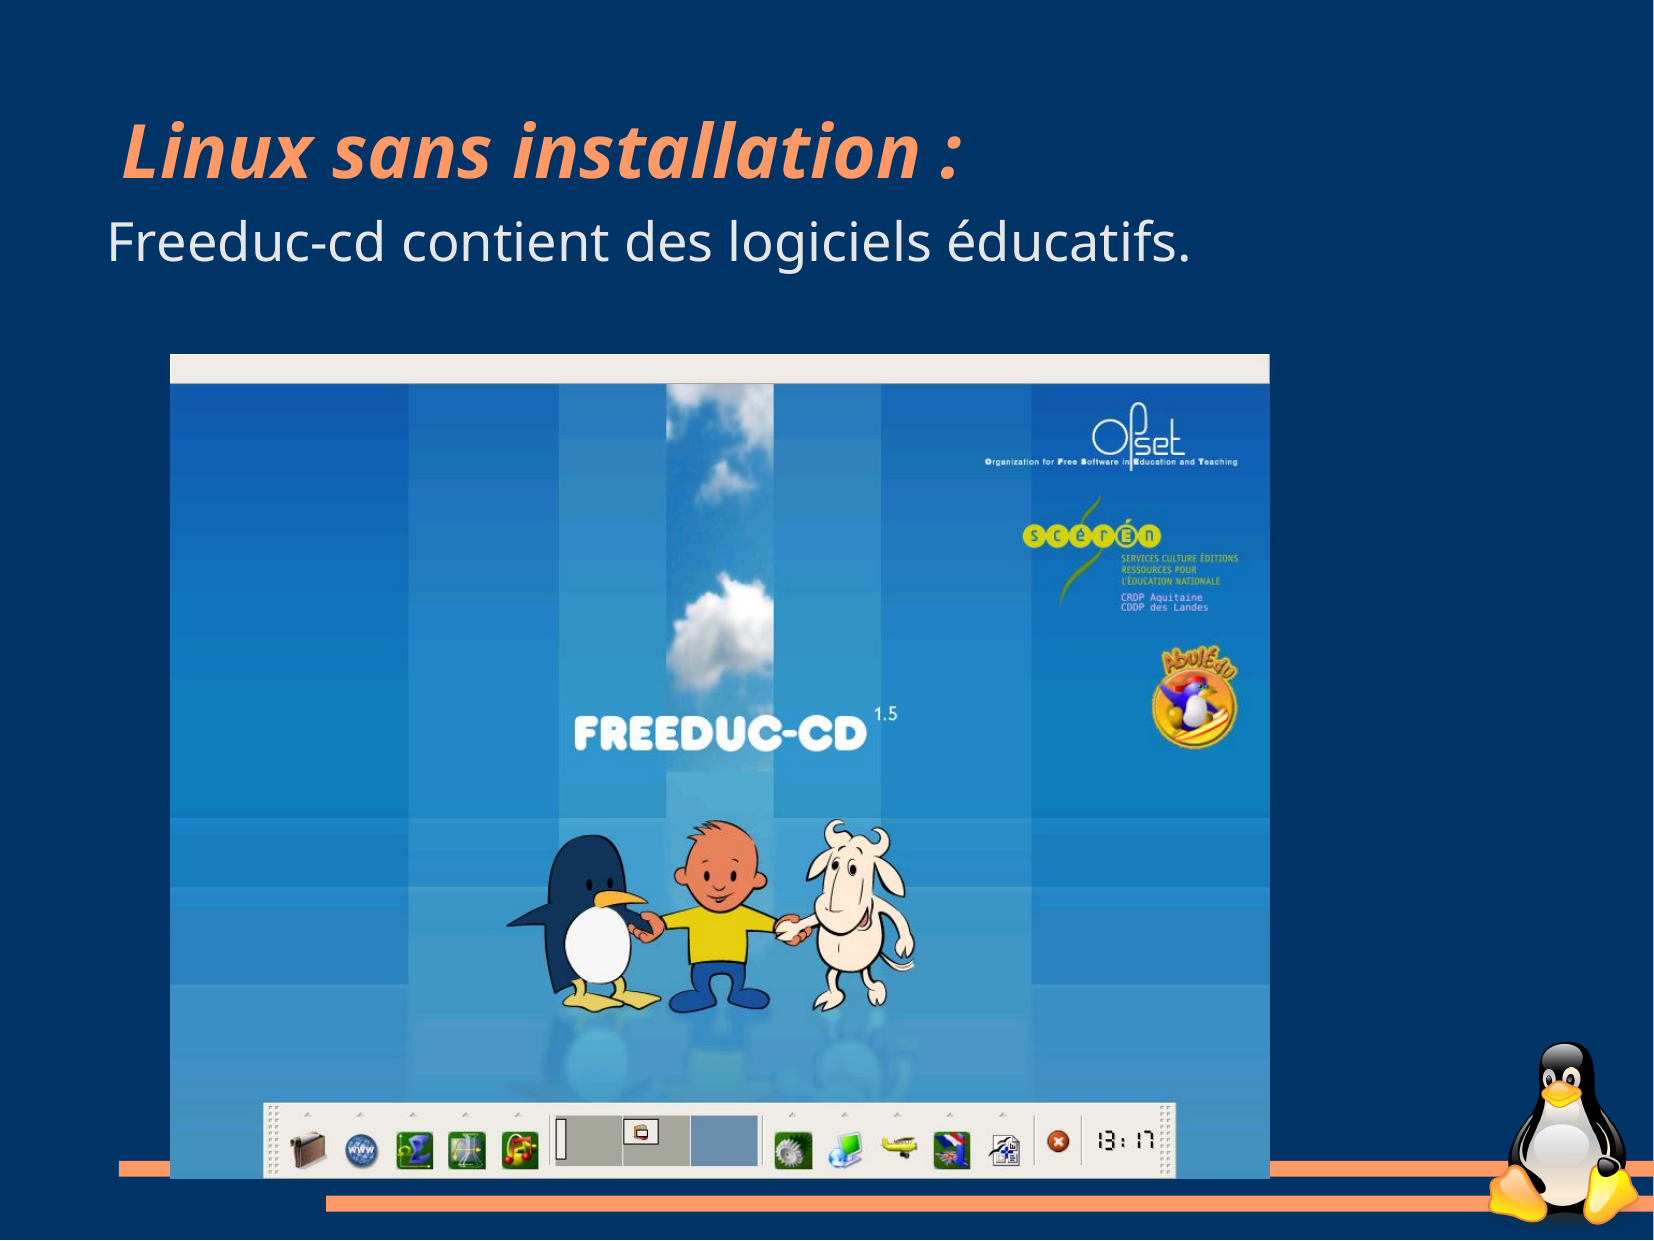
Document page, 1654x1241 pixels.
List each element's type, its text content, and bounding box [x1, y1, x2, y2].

title Linux sans installation : [121, 46, 1534, 203]
picture [1476, 1033, 1649, 1241]
list Freeduc-cd contient des logiciels éducatifs. [88, 203, 1625, 296]
picture [170, 354, 1270, 1179]
